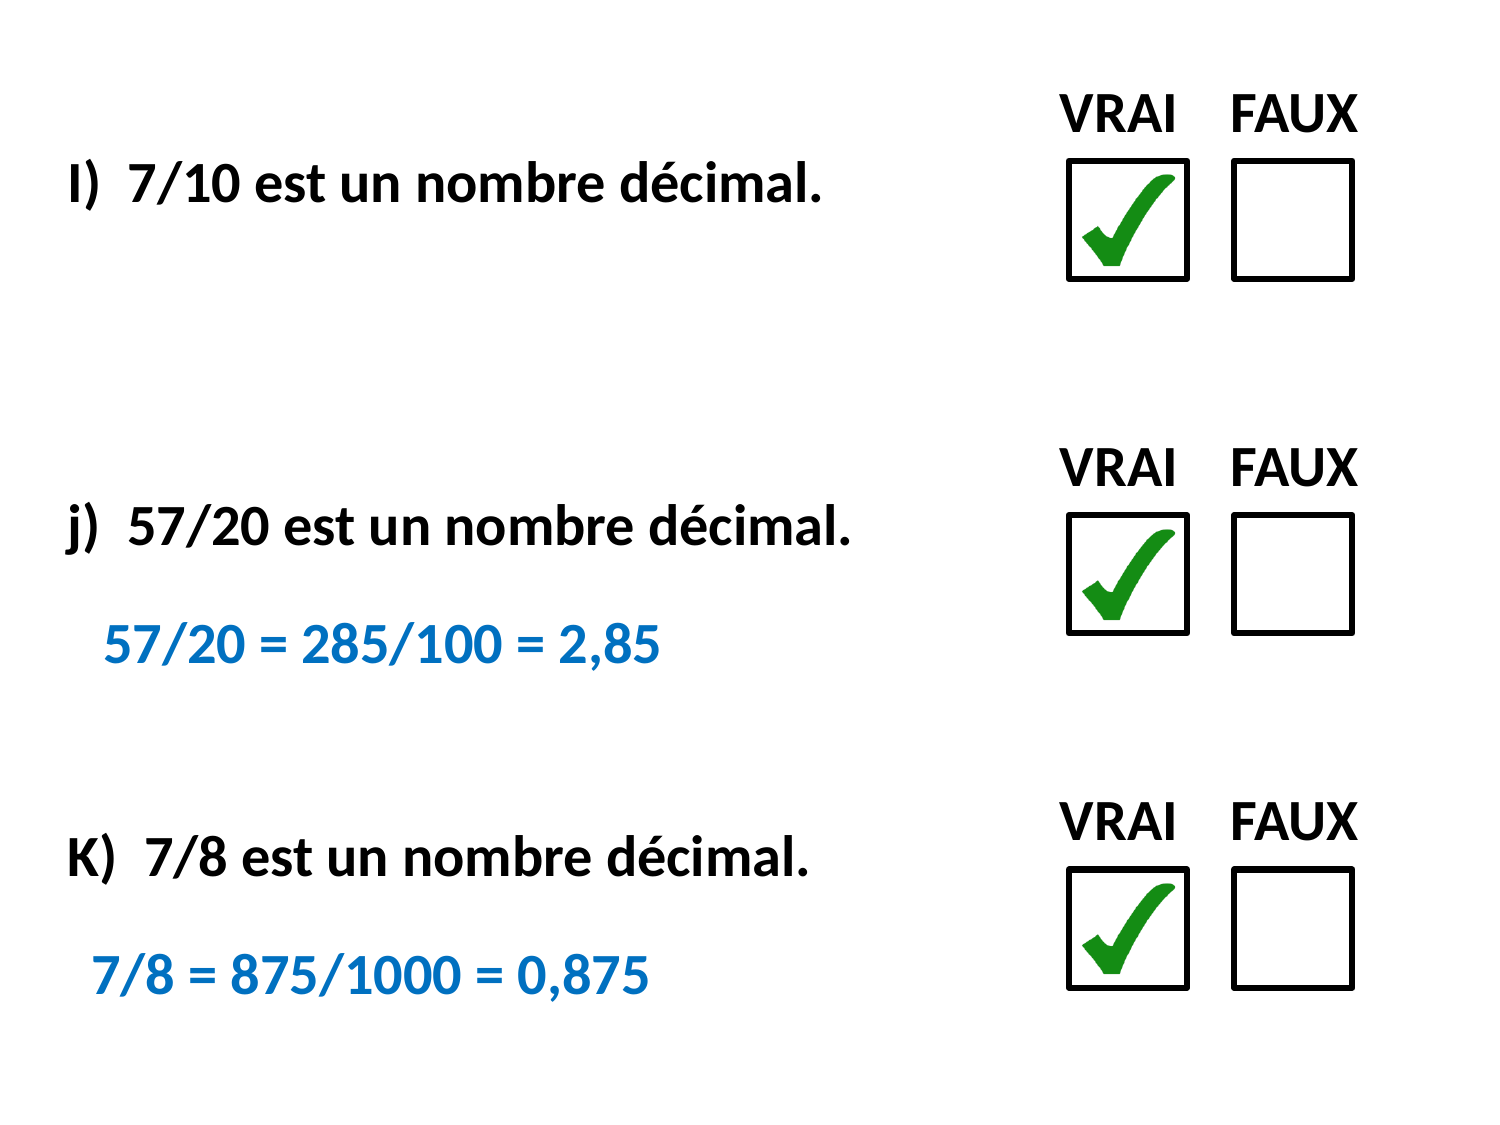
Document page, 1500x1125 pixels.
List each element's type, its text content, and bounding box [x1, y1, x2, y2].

text_box 57/20 = 285/100 = 2,85 [88, 597, 975, 683]
picture [1080, 172, 1176, 268]
text_box K) 7/8 est un nombre décimal. [53, 810, 1046, 896]
text_box VRAI FAUX [1045, 775, 1388, 860]
text_box j) 57/20 est un nombre décimal. [53, 479, 1046, 565]
text_box VRAI FAUX [1045, 420, 1388, 506]
text_box 7/8 = 875/1000 = 0,875 [76, 928, 963, 1014]
text_box VRAI FAUX [1045, 66, 1388, 152]
picture [1080, 527, 1176, 622]
picture [1080, 881, 1176, 976]
text_box I) 7/10 est un nombre décimal. [53, 137, 1046, 223]
